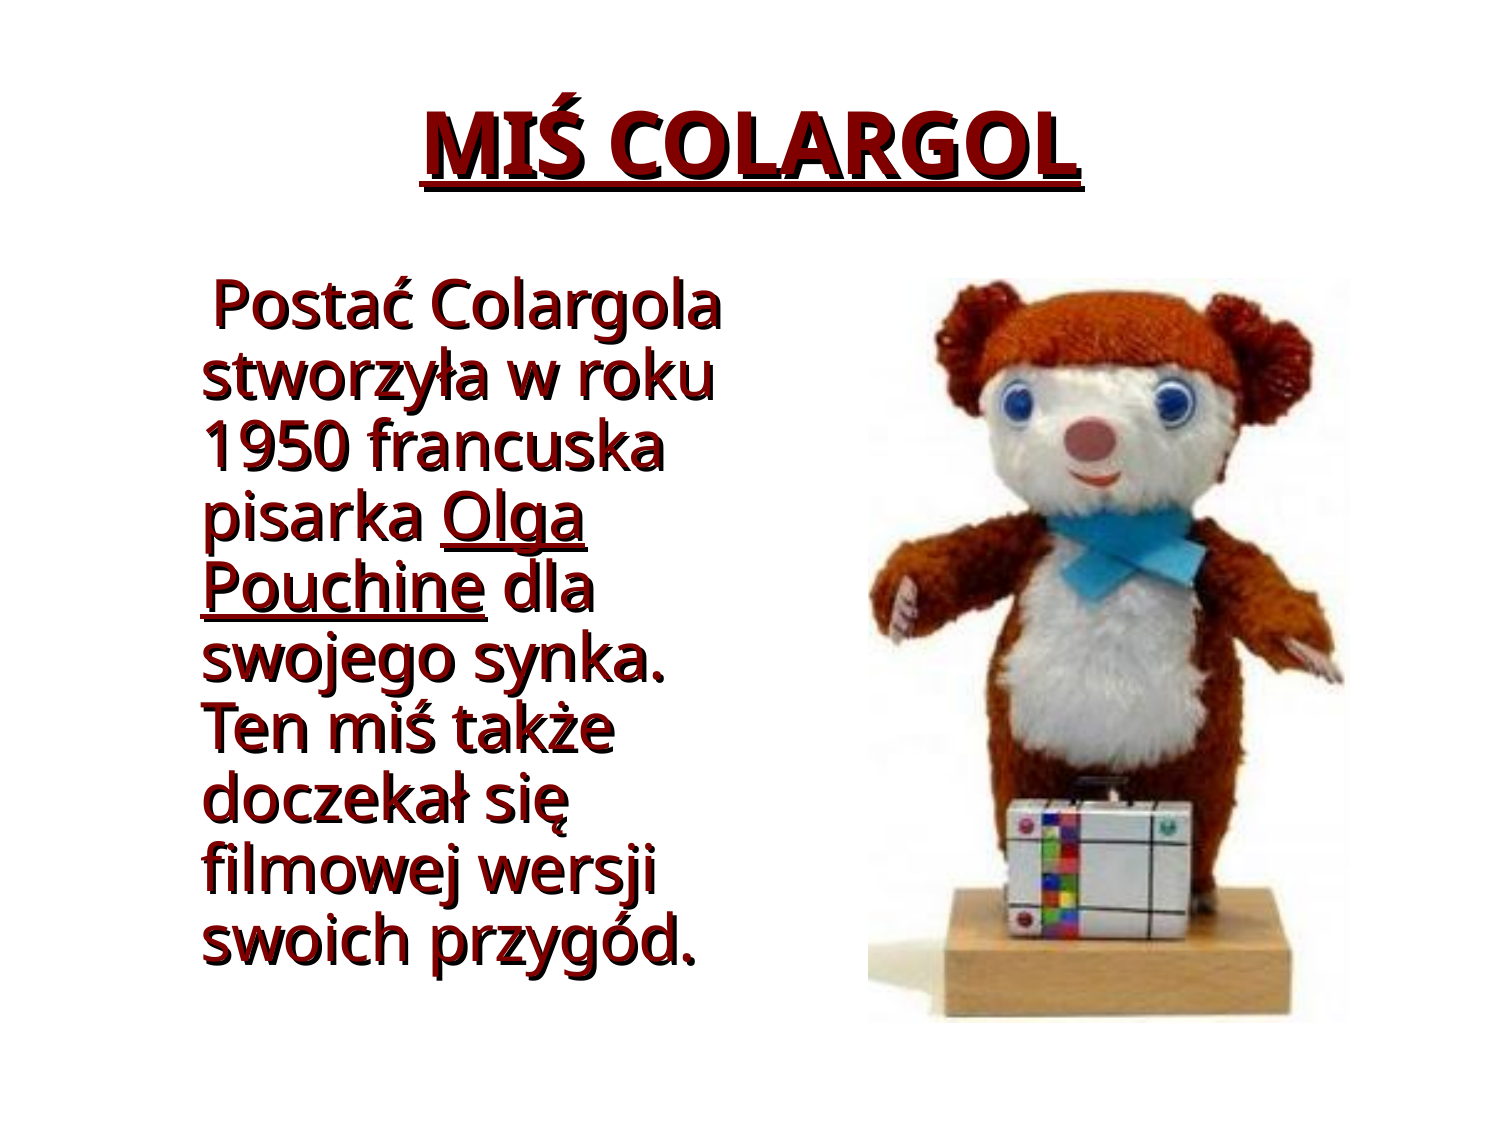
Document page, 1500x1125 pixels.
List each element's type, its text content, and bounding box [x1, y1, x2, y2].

title MIŚ COLARGOL [75, 45, 1426, 234]
picture [868, 278, 1350, 1023]
list Postać Colargola stworzyła w roku 1950 francuska pisarka Olga Pouchine dla swojego synka. Ten miś także doczekał się filmowej wersji swoich przygód. [75, 262, 738, 1006]
